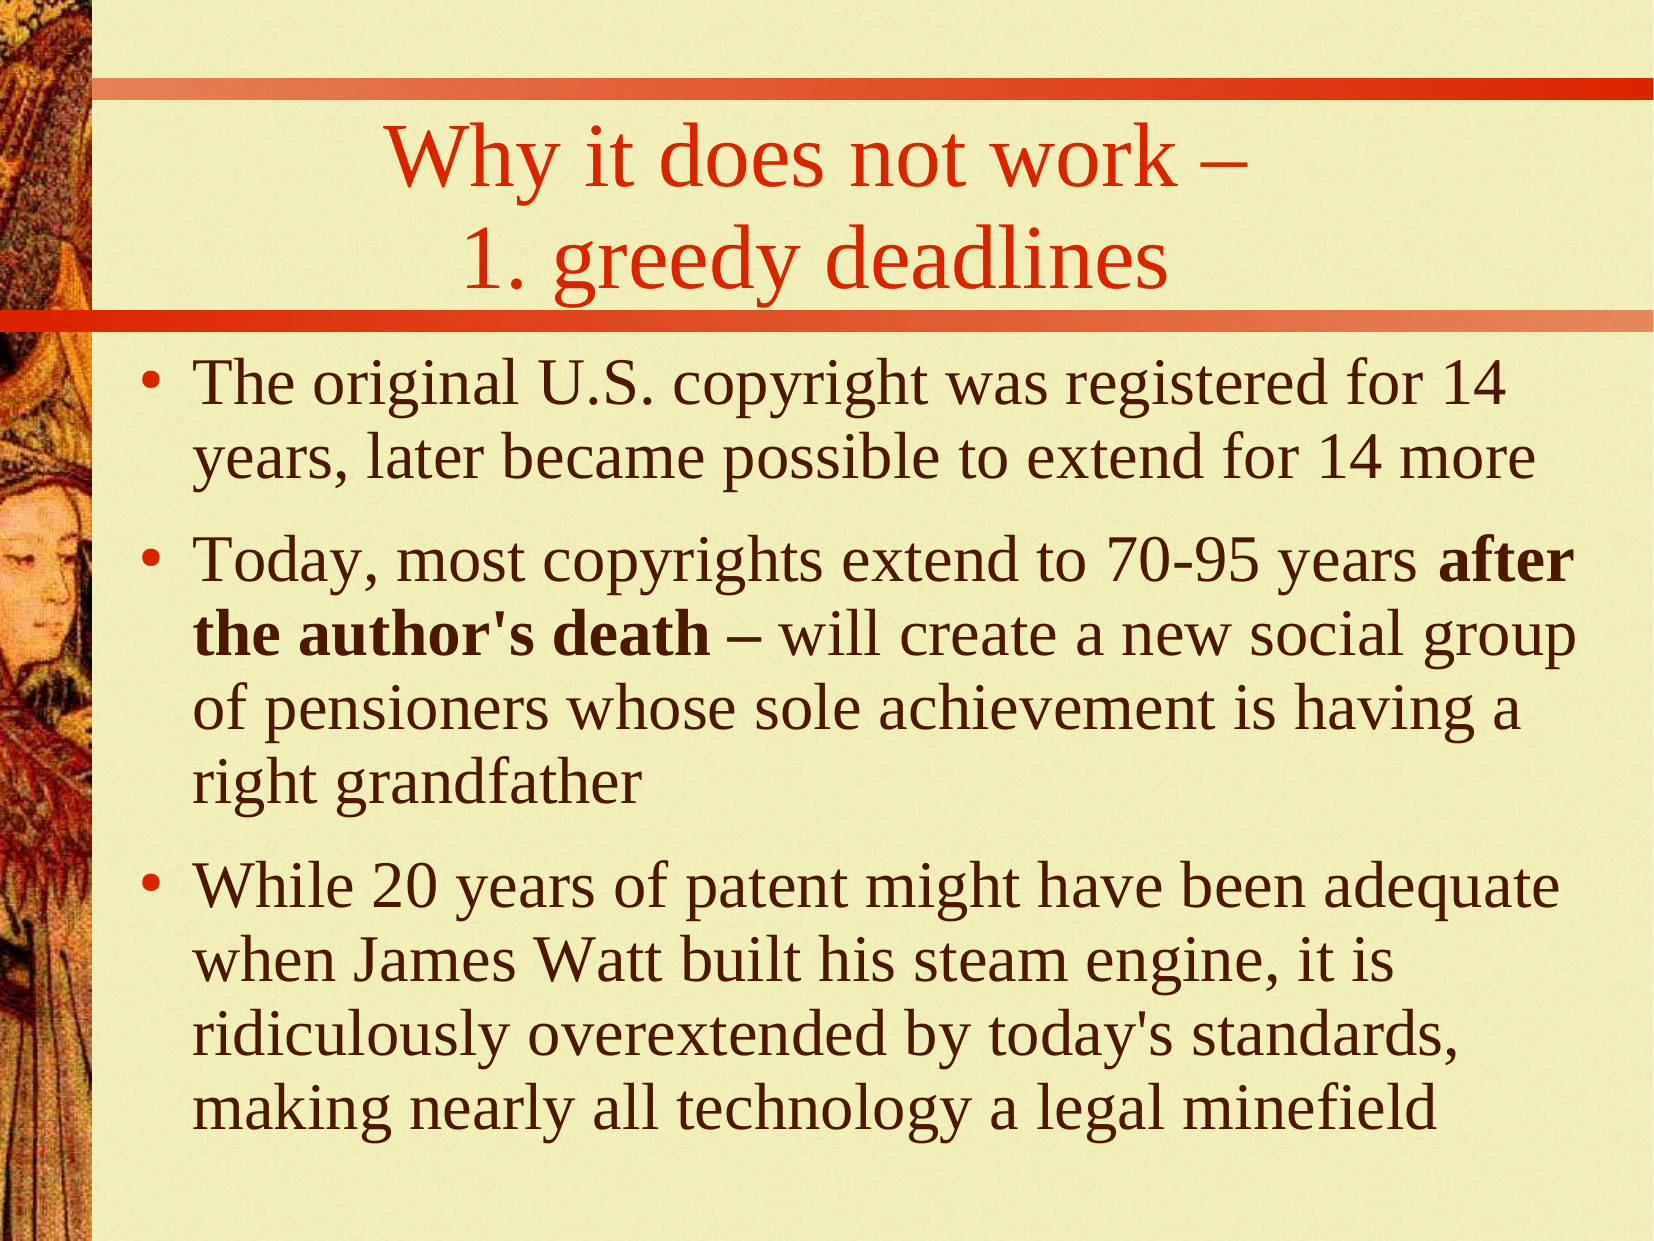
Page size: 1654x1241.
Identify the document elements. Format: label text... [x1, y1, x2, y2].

picture [0, 332, 1654, 1241]
list The original U.S. copyright was registered for 14 years, later became possible to extend for 14 more Today, most copyrights extend to 70-95 years after the author's death – will create a new social group of pensioners whose sole achievement is having a right grandfather While 20 years of patent might have been adequate when James Watt built his steam engine, it is ridiculously overextended by today's standards, making nearly all technology a legal minefield [121, 344, 1595, 1144]
picture [0, 0, 1654, 310]
title Why it does not work – 1. greedy deadlines [121, 102, 1534, 311]
